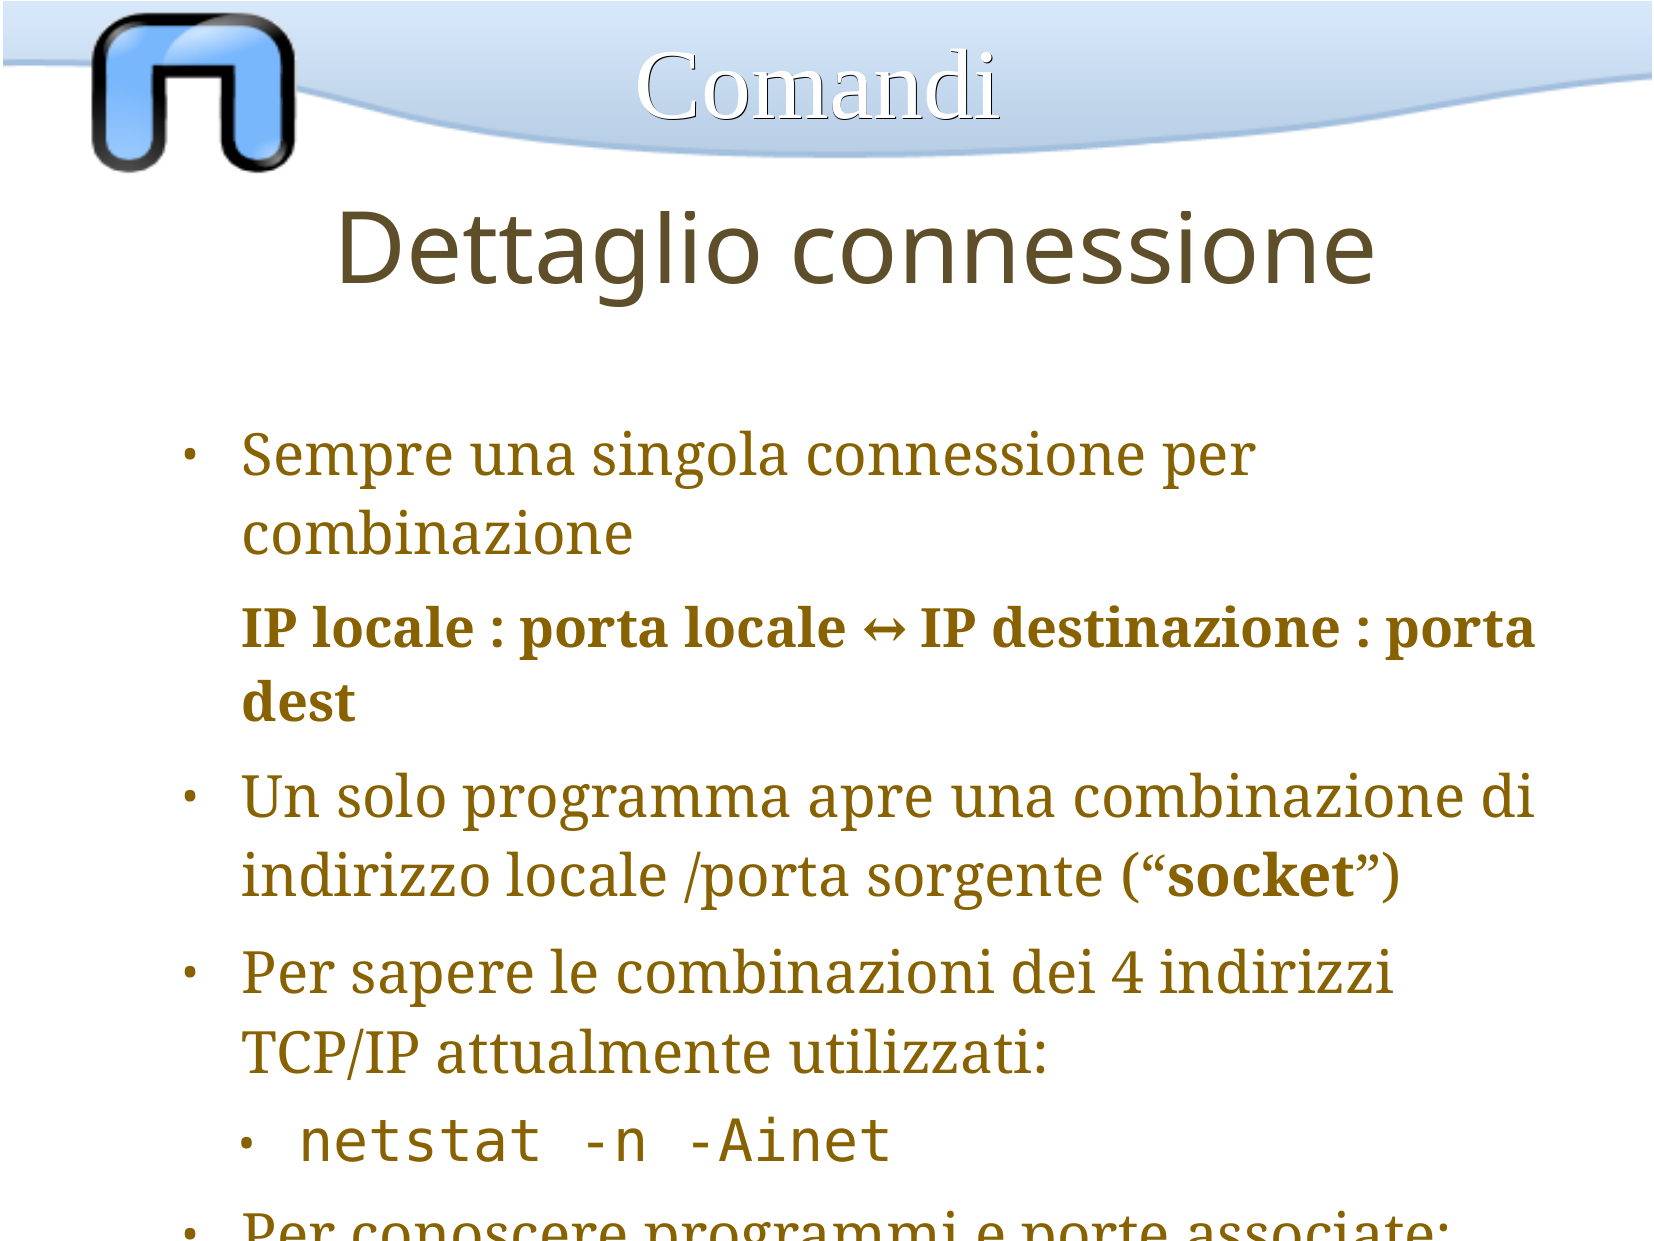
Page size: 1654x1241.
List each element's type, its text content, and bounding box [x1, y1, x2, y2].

text_box Comandi [573, 29, 1063, 178]
list Sempre una singola connessione per combinazione IP locale : porta locale ↔ IP destinazione : porta dest Un solo programma apre una combinazione di indirizzo locale /porta sorgente (“socket”) Per sapere le combinazioni dei 4 indirizzi TCP/IP attualmente utilizzati: netstat -n -Ainet Per conoscere programmi e porte associate: lsof -Pani [147, 413, 1565, 1241]
picture [0, 0, 1654, 1241]
title Dettaglio connessione [147, 211, 1565, 408]
